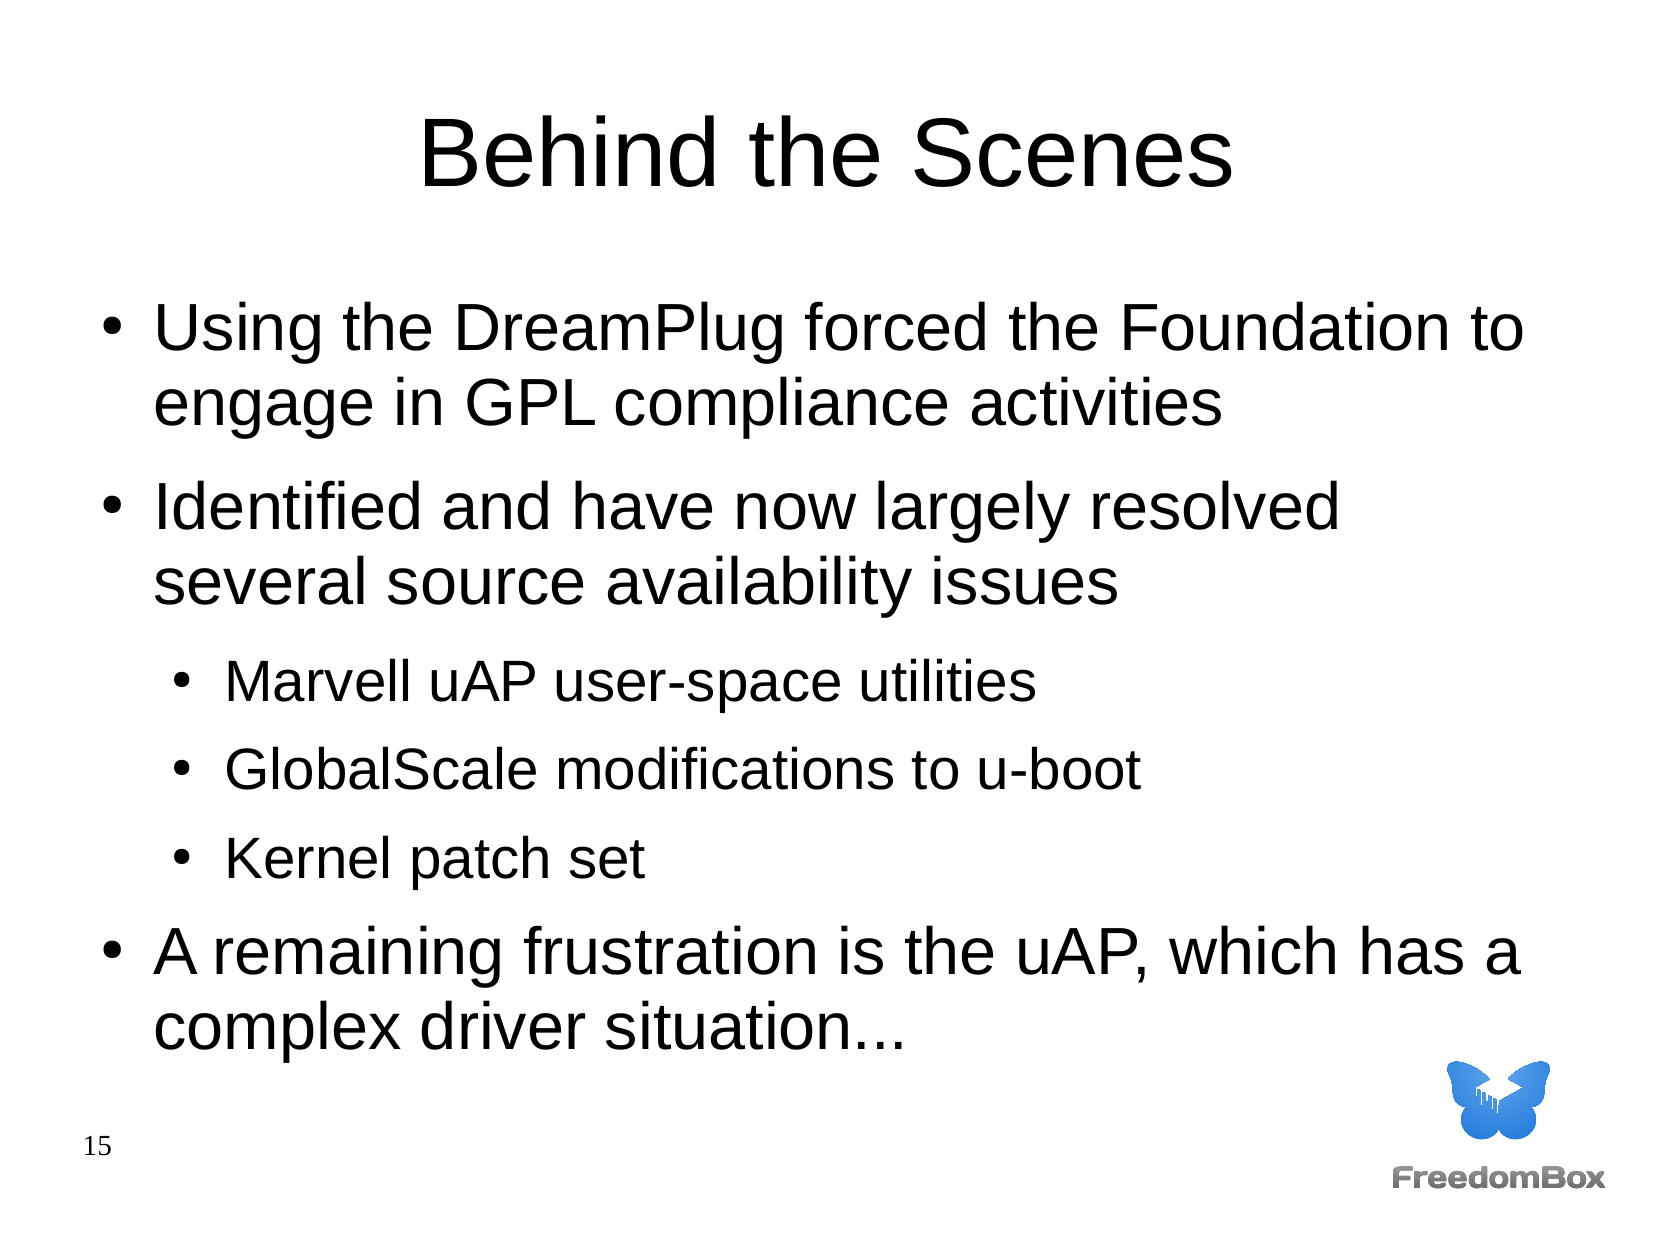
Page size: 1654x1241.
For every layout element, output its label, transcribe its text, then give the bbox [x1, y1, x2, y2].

title Behind the Scenes [82, 49, 1571, 257]
list Using the DreamPlug forced the Foundation to engage in GPL compliance activities Identified and have now largely resolved several source availability issues Marvell uAP user-space utilities GlobalScale modifications to u-boot Kernel patch set A remaining frustration is the uAP, which has a complex driver situation... [82, 290, 1571, 1109]
